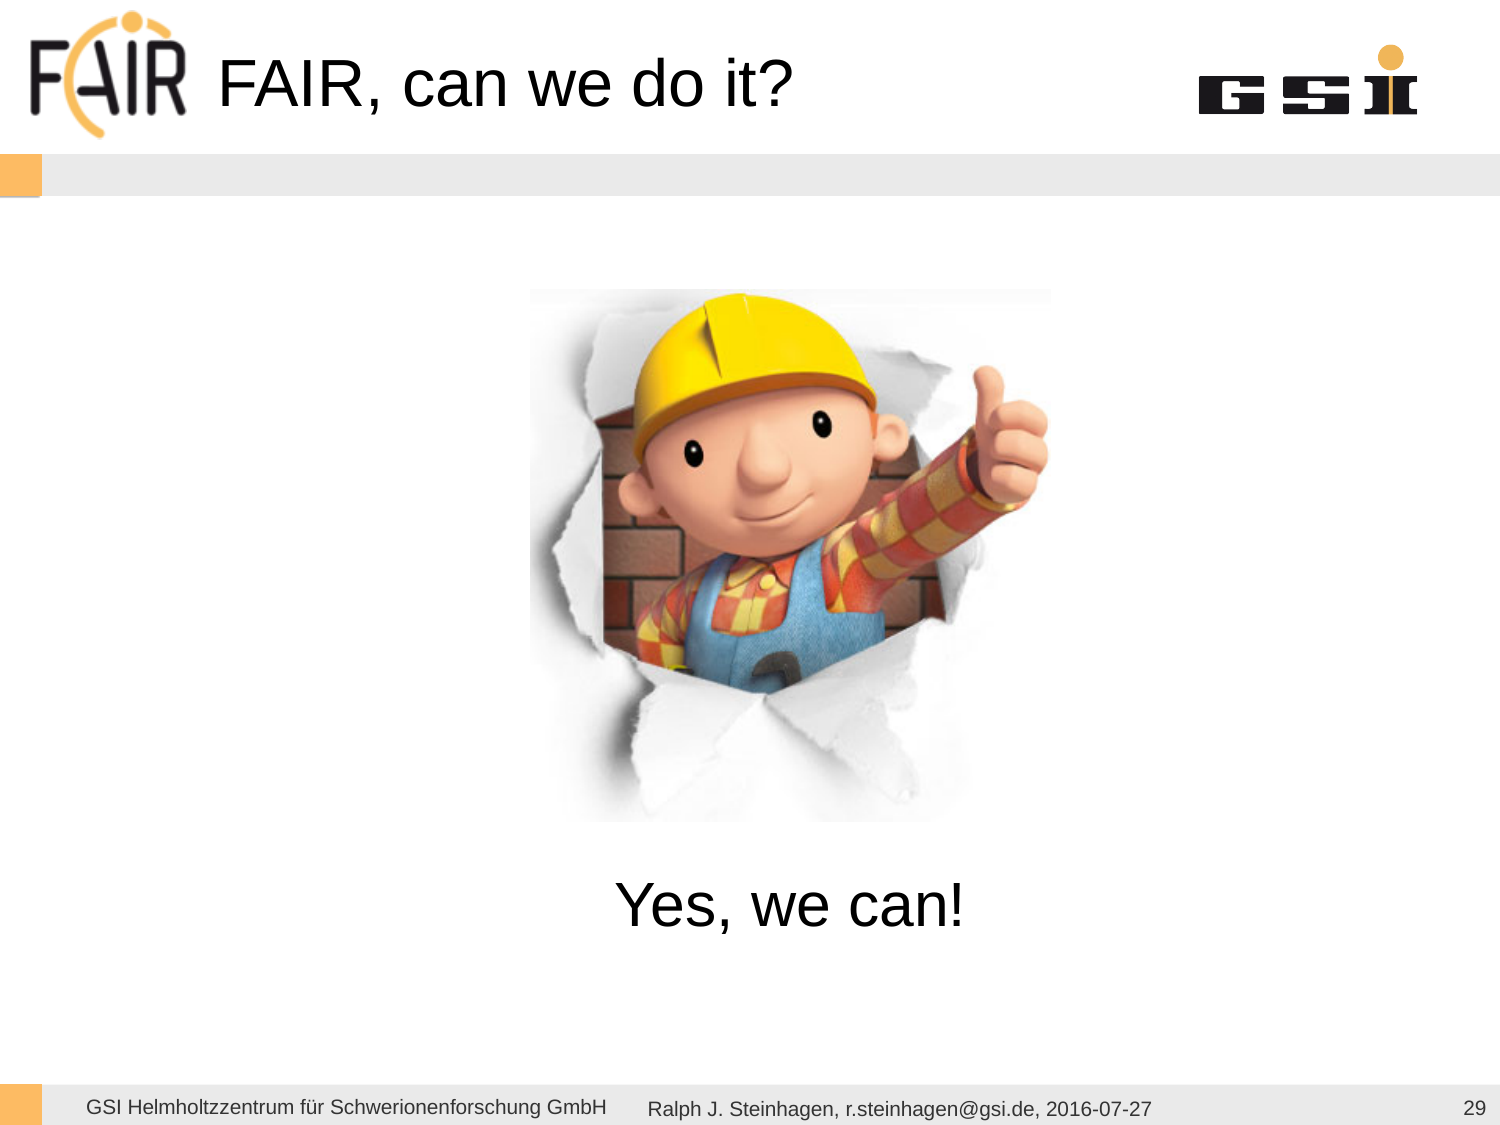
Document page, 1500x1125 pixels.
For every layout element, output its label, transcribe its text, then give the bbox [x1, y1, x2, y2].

title FAIR, can we do it? [217, 20, 1109, 147]
text_box Yes, we can! [569, 862, 1012, 947]
picture [30, 9, 187, 141]
picture [1197, 42, 1419, 117]
picture [530, 289, 1051, 822]
